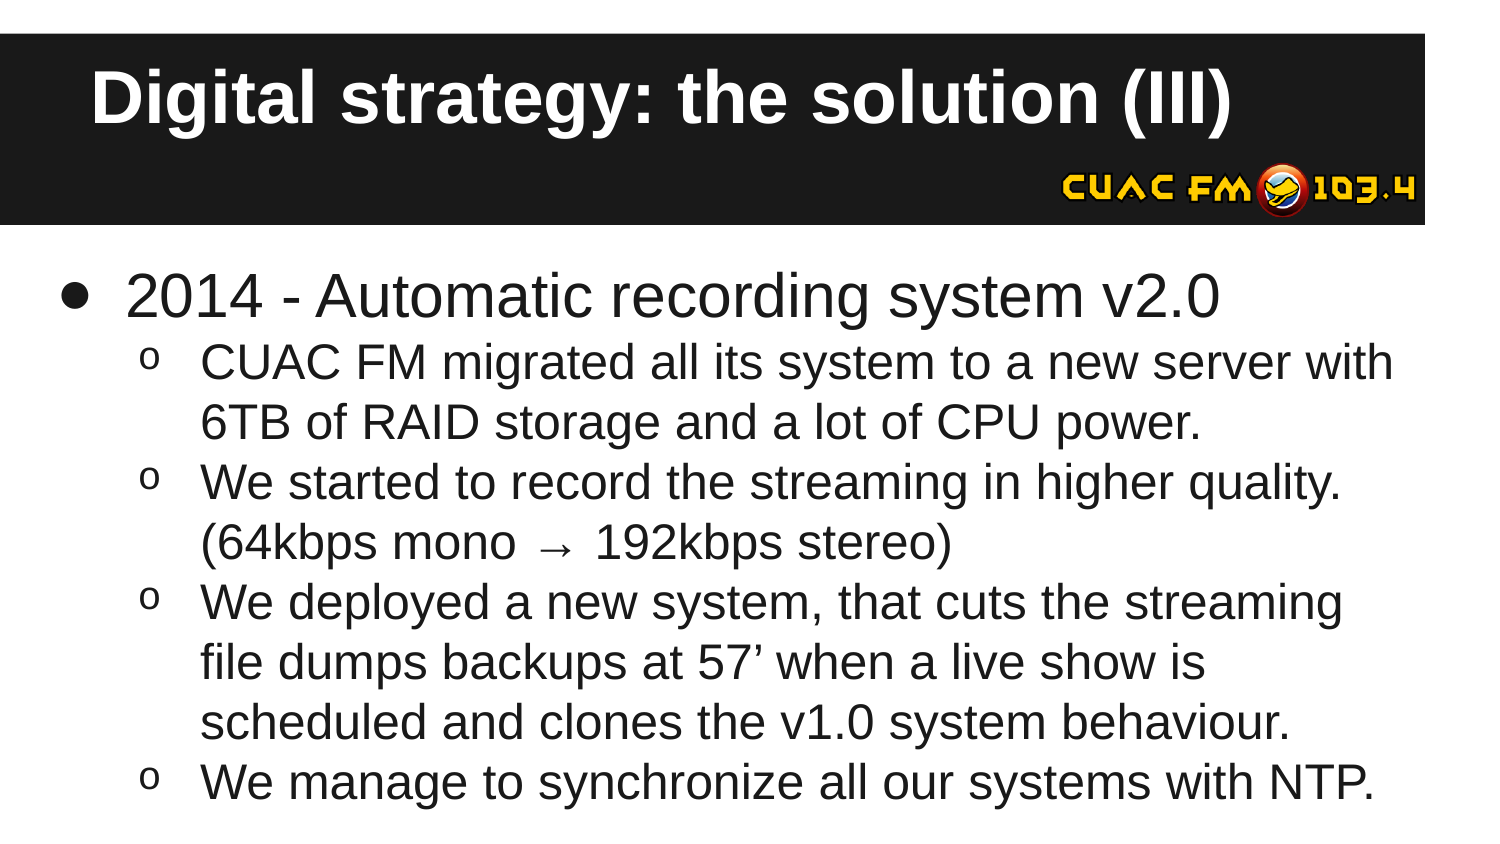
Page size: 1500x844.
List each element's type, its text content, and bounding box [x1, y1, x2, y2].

list 2014 - Automatic recording system v2.0 CUAC FM migrated all its system to a new server with 6TB of RAID storage and a lot of CPU power. We started to record the streaming in higher quality. (64kbps mono → 192kbps stereo) We deployed a new system, that cuts the streaming file dumps backups at 57’ when a live show is scheduled and clones the v1.0 system behaviour. We manage to synchronize all our systems with NTP. [35, 239, 1425, 808]
title Digital strategy: the solution (III) [75, 33, 1425, 221]
picture [1054, 158, 1425, 221]
